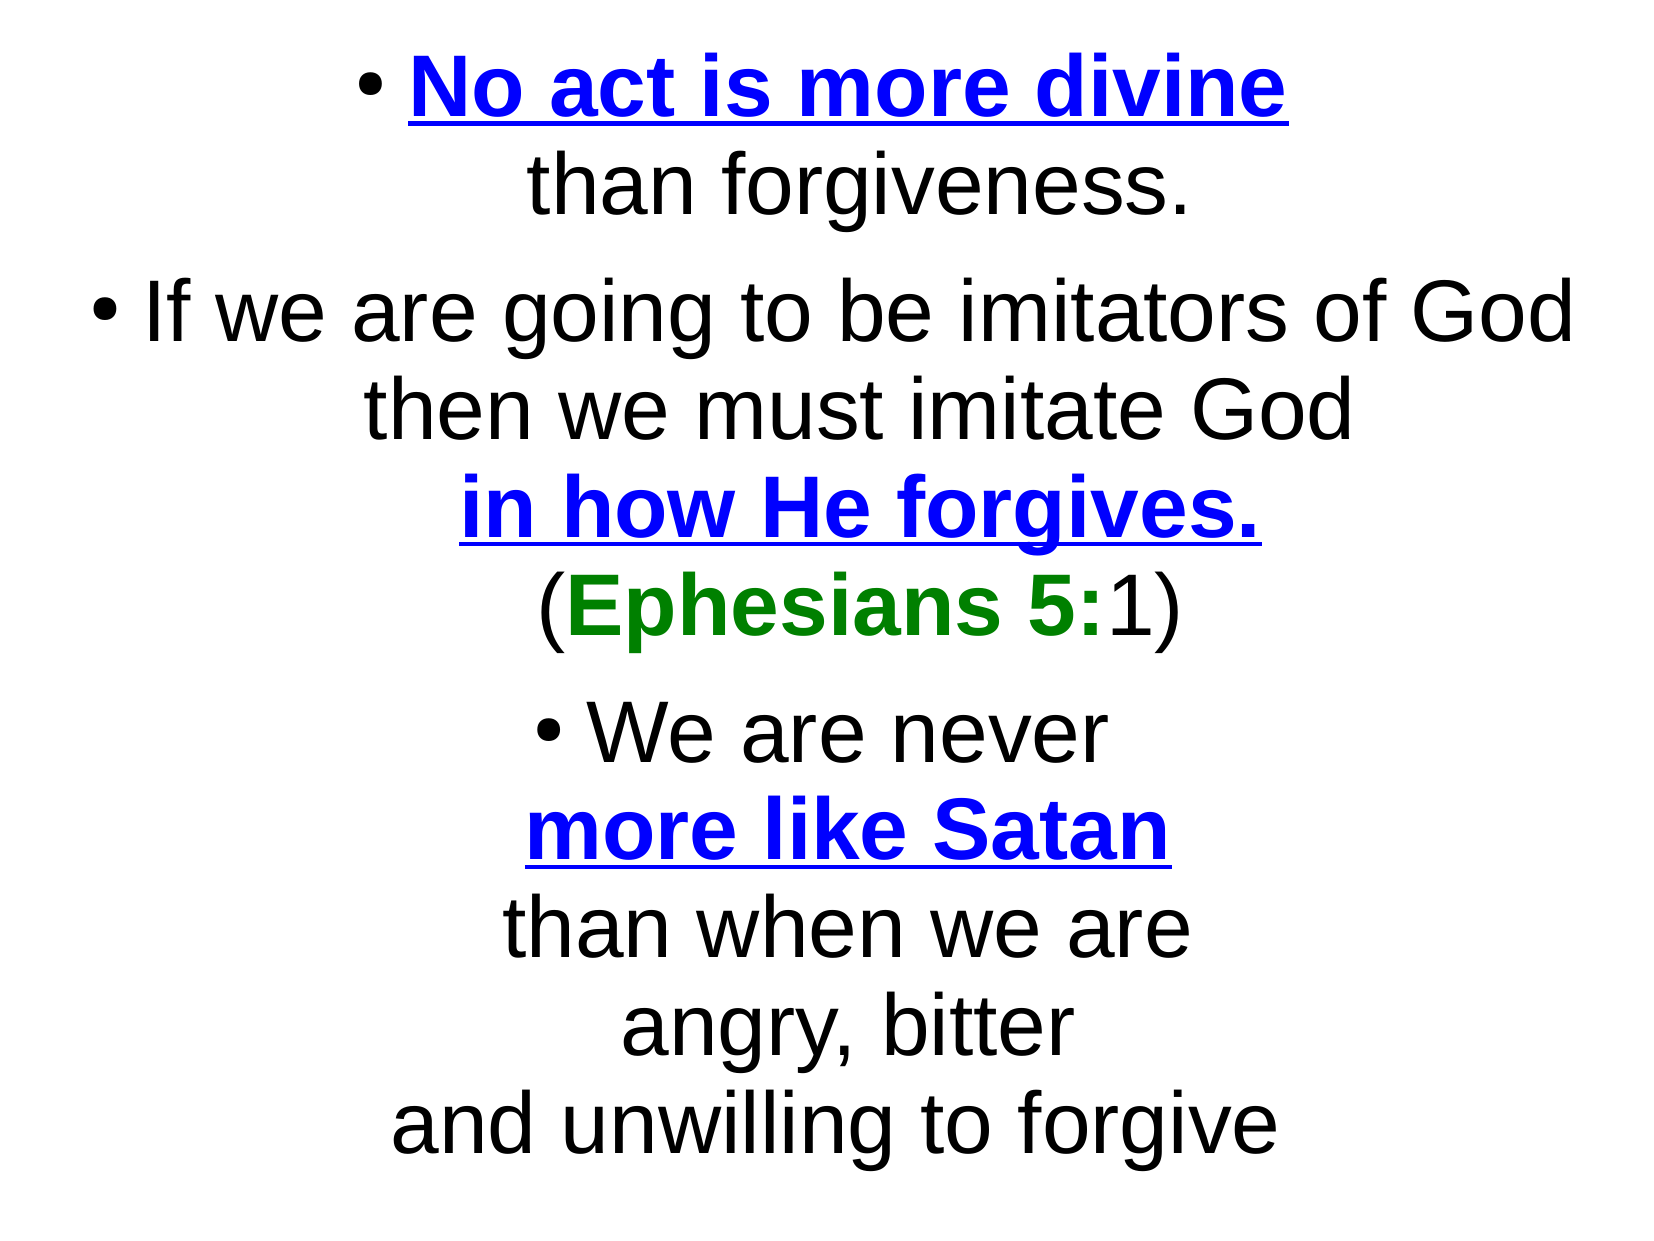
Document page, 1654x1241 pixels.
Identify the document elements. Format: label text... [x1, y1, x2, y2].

list No act is more divine than forgiveness. If we are going to be imitators of God then we must imitate God in how He forgives. (Ephesians 5:1) We are never more like Satan than when we are angry, bitter and unwilling to forgive [37, 37, 1613, 1201]
